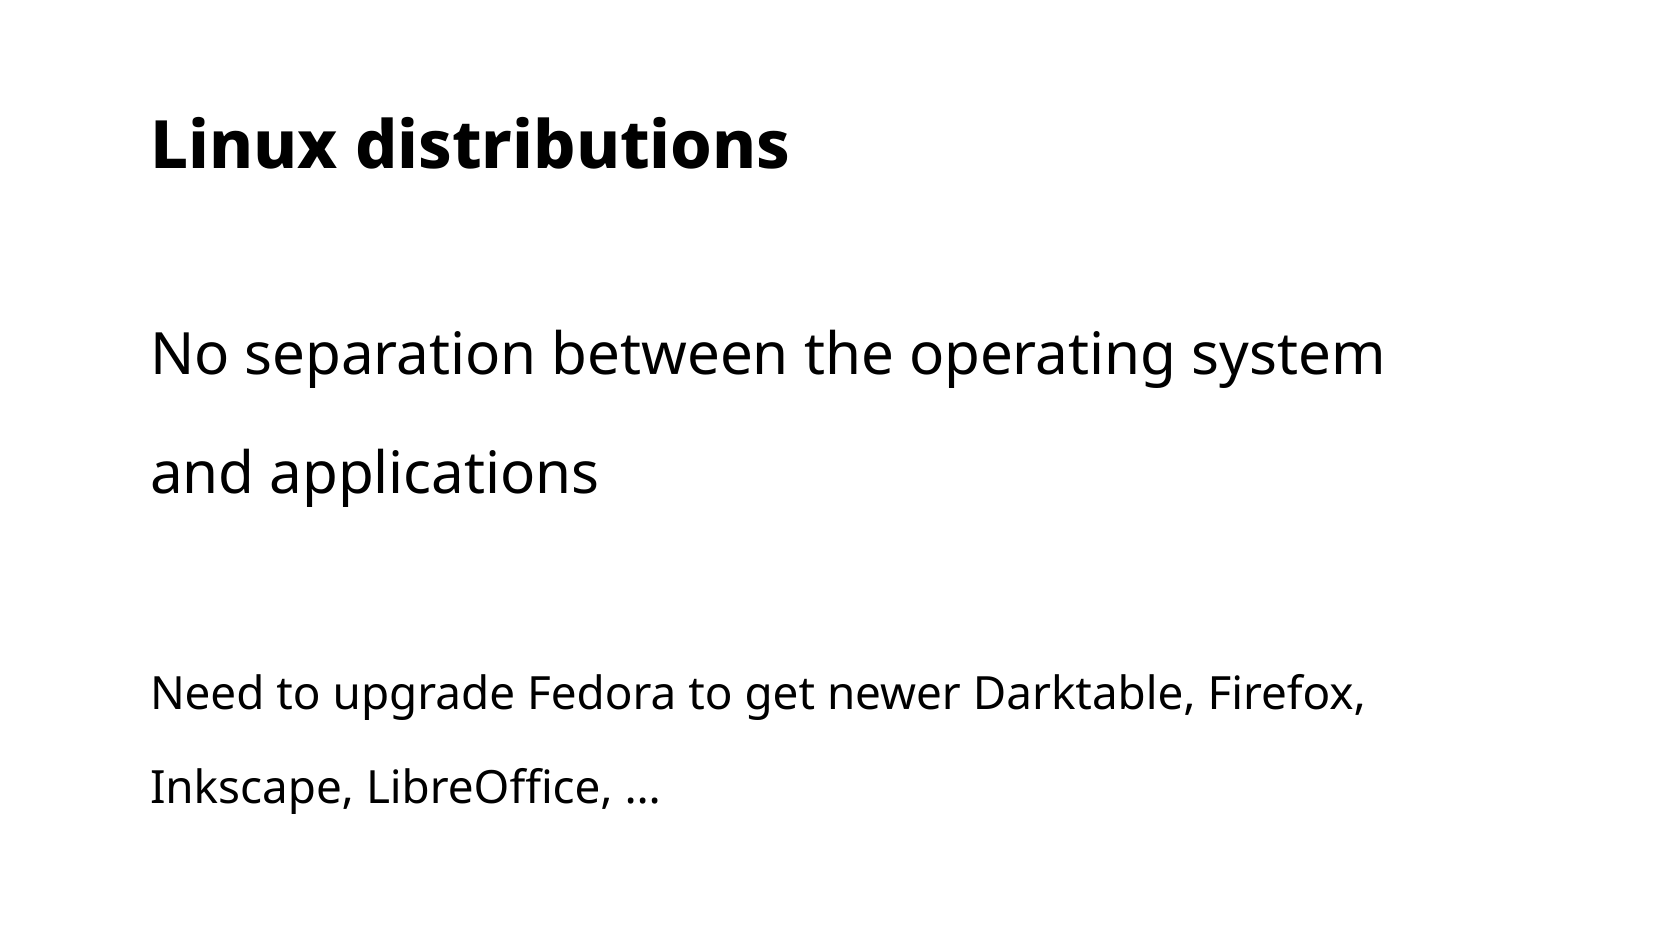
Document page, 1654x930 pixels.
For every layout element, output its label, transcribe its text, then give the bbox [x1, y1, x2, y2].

title Linux distributions [150, 107, 1501, 188]
subtitle No separation between the operating system and applications Need to upgrade Fedora to get newer Darktable, Firefox, Inkscape, LibreOffice, … [150, 272, 1501, 812]
